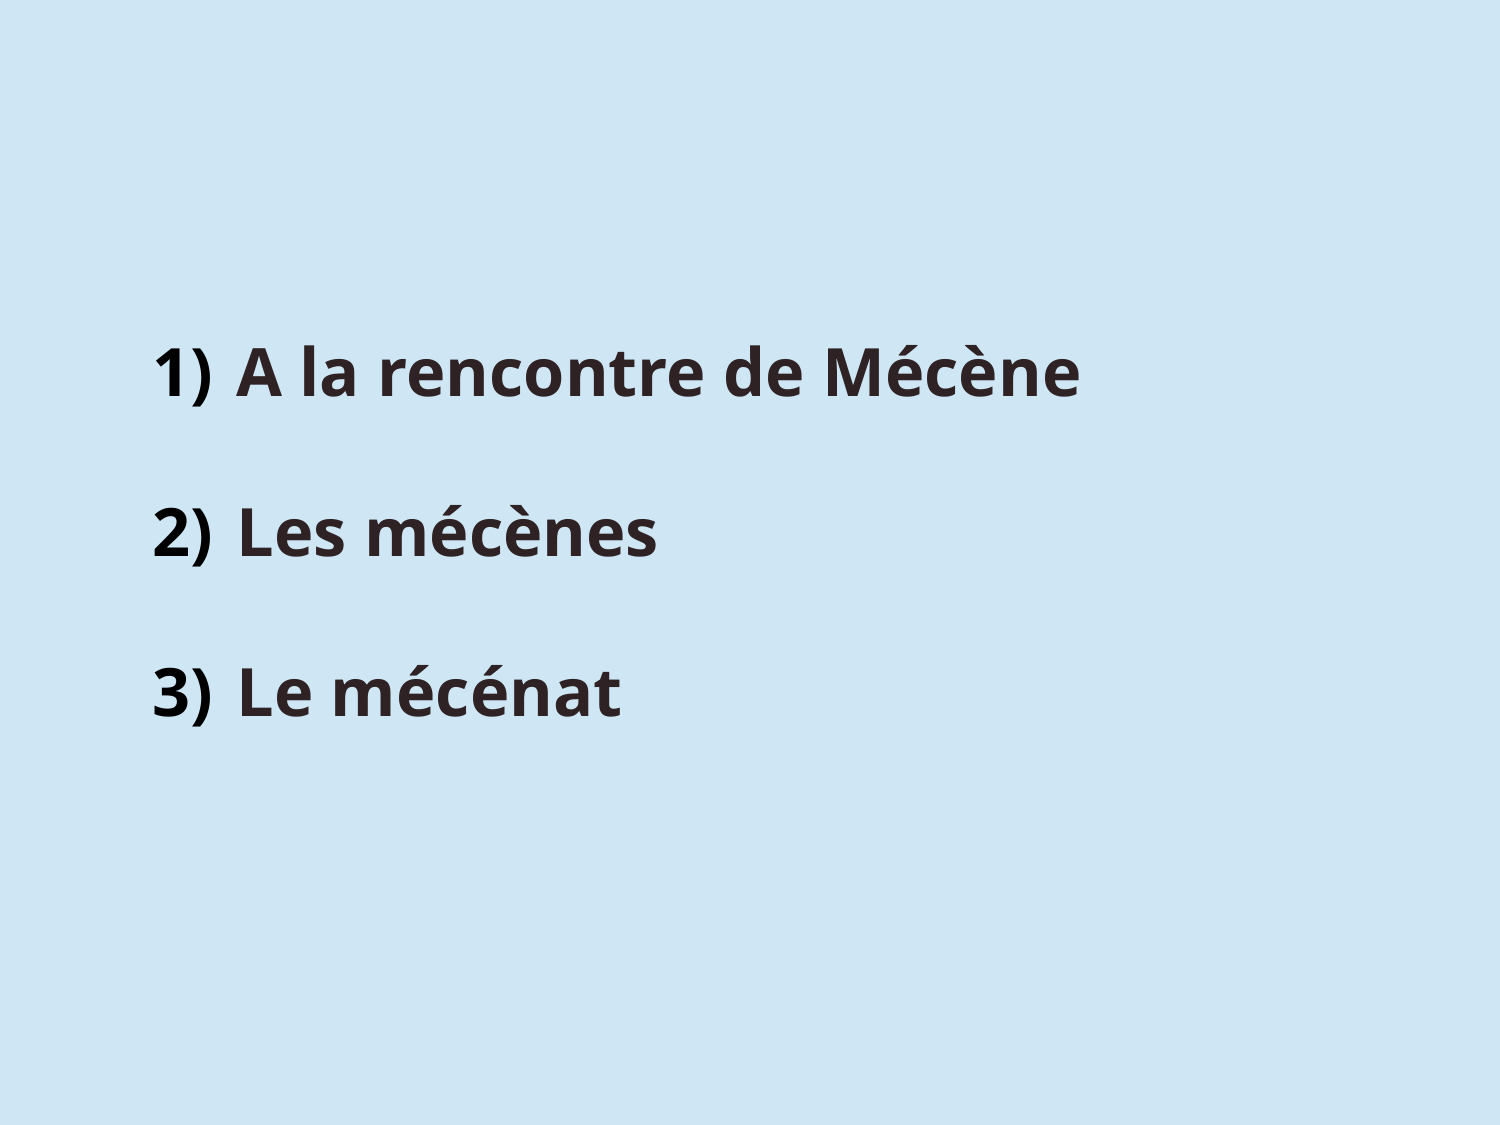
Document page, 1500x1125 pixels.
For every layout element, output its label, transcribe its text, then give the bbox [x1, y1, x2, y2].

text_box A la rencontre de Mécène Les mécènes Le mécénat [137, 322, 1390, 818]
